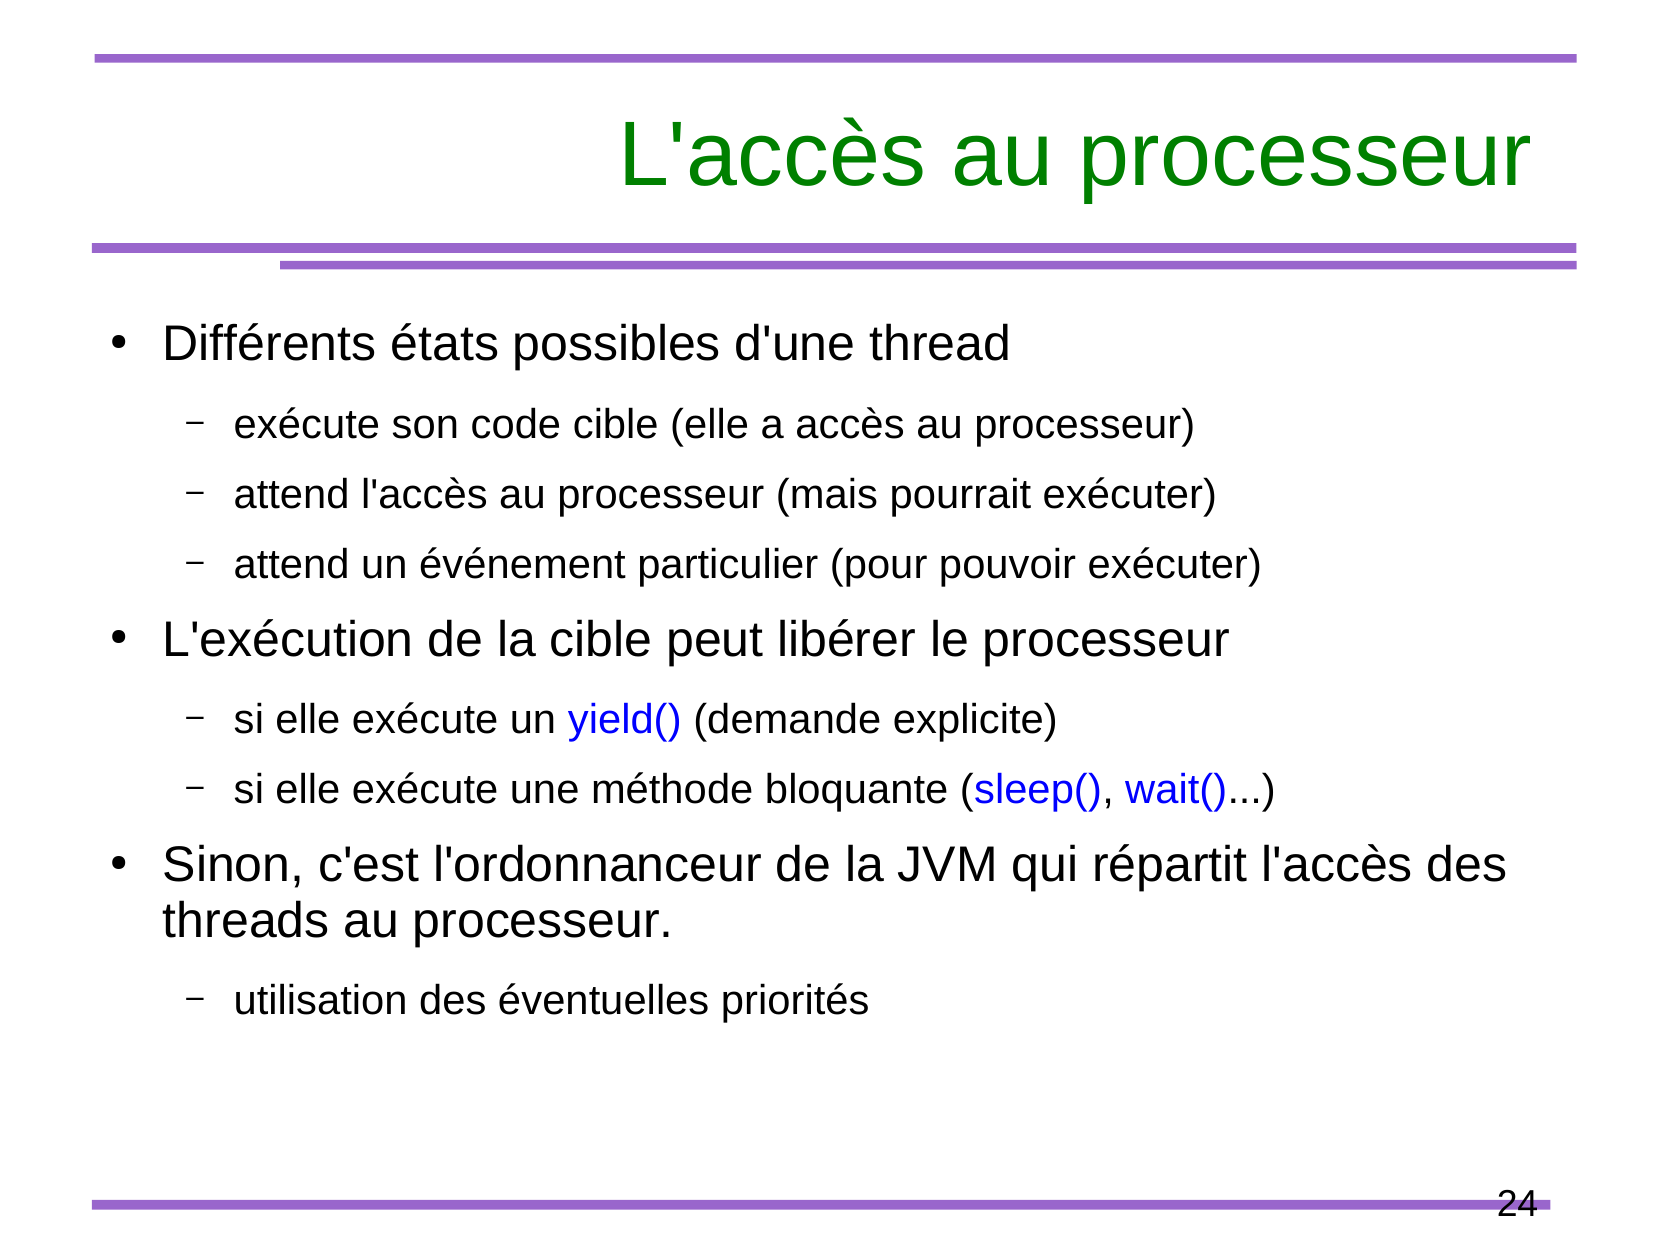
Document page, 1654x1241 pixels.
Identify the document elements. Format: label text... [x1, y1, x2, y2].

list Différents états possibles d'une thread exécute son code cible (elle a accès au processeur) attend l'accès au processeur (mais pourrait exécuter) attend un événement particulier (pour pouvoir exécuter) L'exécution de la cible peut libérer le processeur si elle exécute un yield() (demande explicite) si elle exécute une méthode bloquante (sleep(), wait()...) Sinon, c'est l'ordonnanceur de la JVM qui répartit l'accès des threads au processeur. utilisation des éventuelles priorités [92, 315, 1563, 1163]
title L'accès au processeur [121, 49, 1534, 257]
